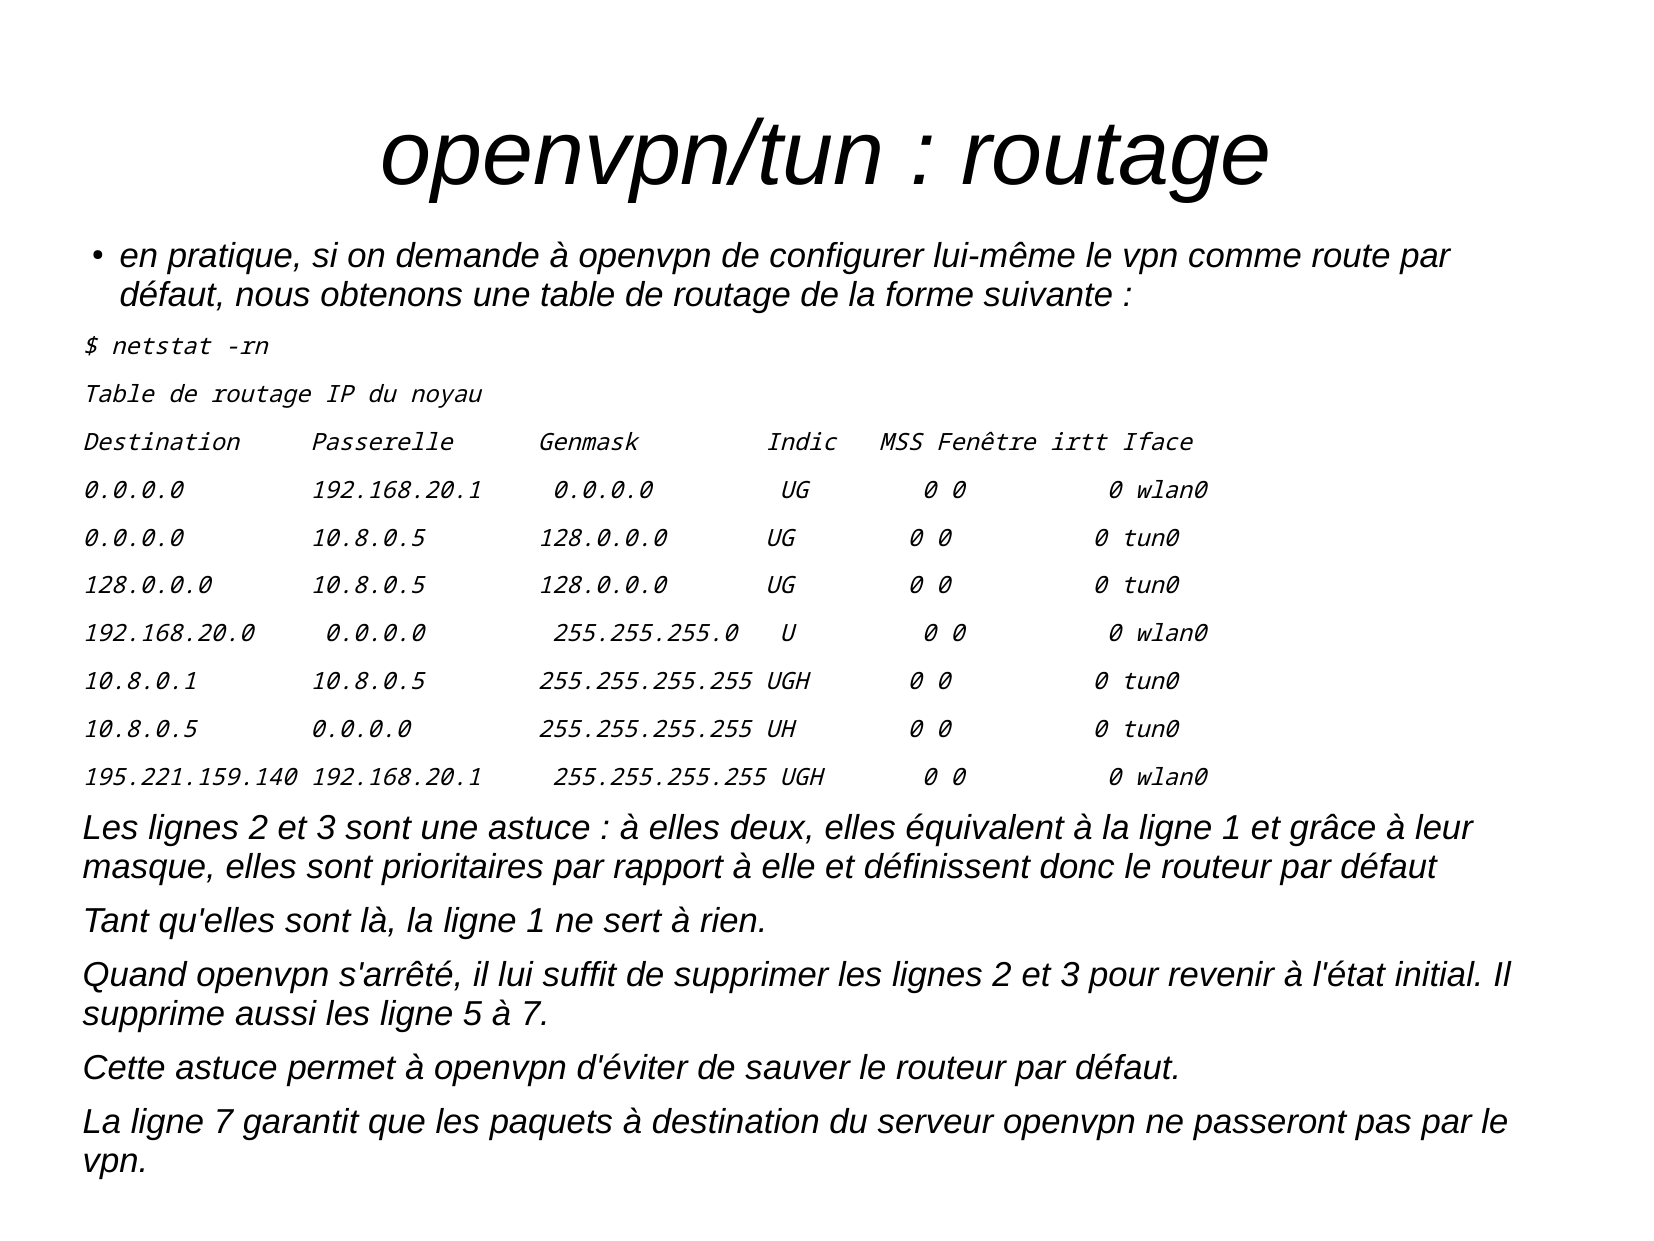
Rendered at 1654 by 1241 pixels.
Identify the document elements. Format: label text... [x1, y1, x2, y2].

list en pratique, si on demande à openvpn de configurer lui-même le vpn comme route par défaut, nous obtenons une table de routage de la forme suivante : $ netstat -rn Table de routage IP du noyau Destination Passerelle Genmask Indic MSS Fenêtre irtt Iface 0.0.0.0 192.168.20.1 0.0.0.0 UG 0 0 0 wlan0 0.0.0.0 10.8.0.5 128.0.0.0 UG 0 0 0 tun0 128.0.0.0 10.8.0.5 128.0.0.0 UG 0 0 0 tun0 192.168.20.0 0.0.0.0 255.255.255.0 U 0 0 0 wlan0 10.8.0.1 10.8.0.5 255.255.255.255 UGH 0 0 0 tun0 10.8.0.5 0.0.0.0 255.255.255.255 UH 0 0 0 tun0 195.221.159.140 192.168.20.1 255.255.255.255 UGH 0 0 0 wlan0 Les lignes 2 et 3 sont une astuce : à elles deux, elles équivalent à la ligne 1 et grâce à leur masque, elles sont prioritaires par rapport à elle et définissent donc le routeur par défaut Tant qu'elles sont là, la ligne 1 ne sert à rien. Quand openvpn s'arrêté, il lui suffit de supprimer les lignes 2 et 3 pour revenir à l'état initial. Il supprime aussi les ligne 5 à 7. Cette astuce permet à openvpn d'éviter de sauver le routeur par défaut. La ligne 7 garantit que les paquets à destination du serveur openvpn ne passeront pas par le vpn. [82, 236, 1538, 1187]
title openvpn/tun : routage [82, 49, 1571, 257]
